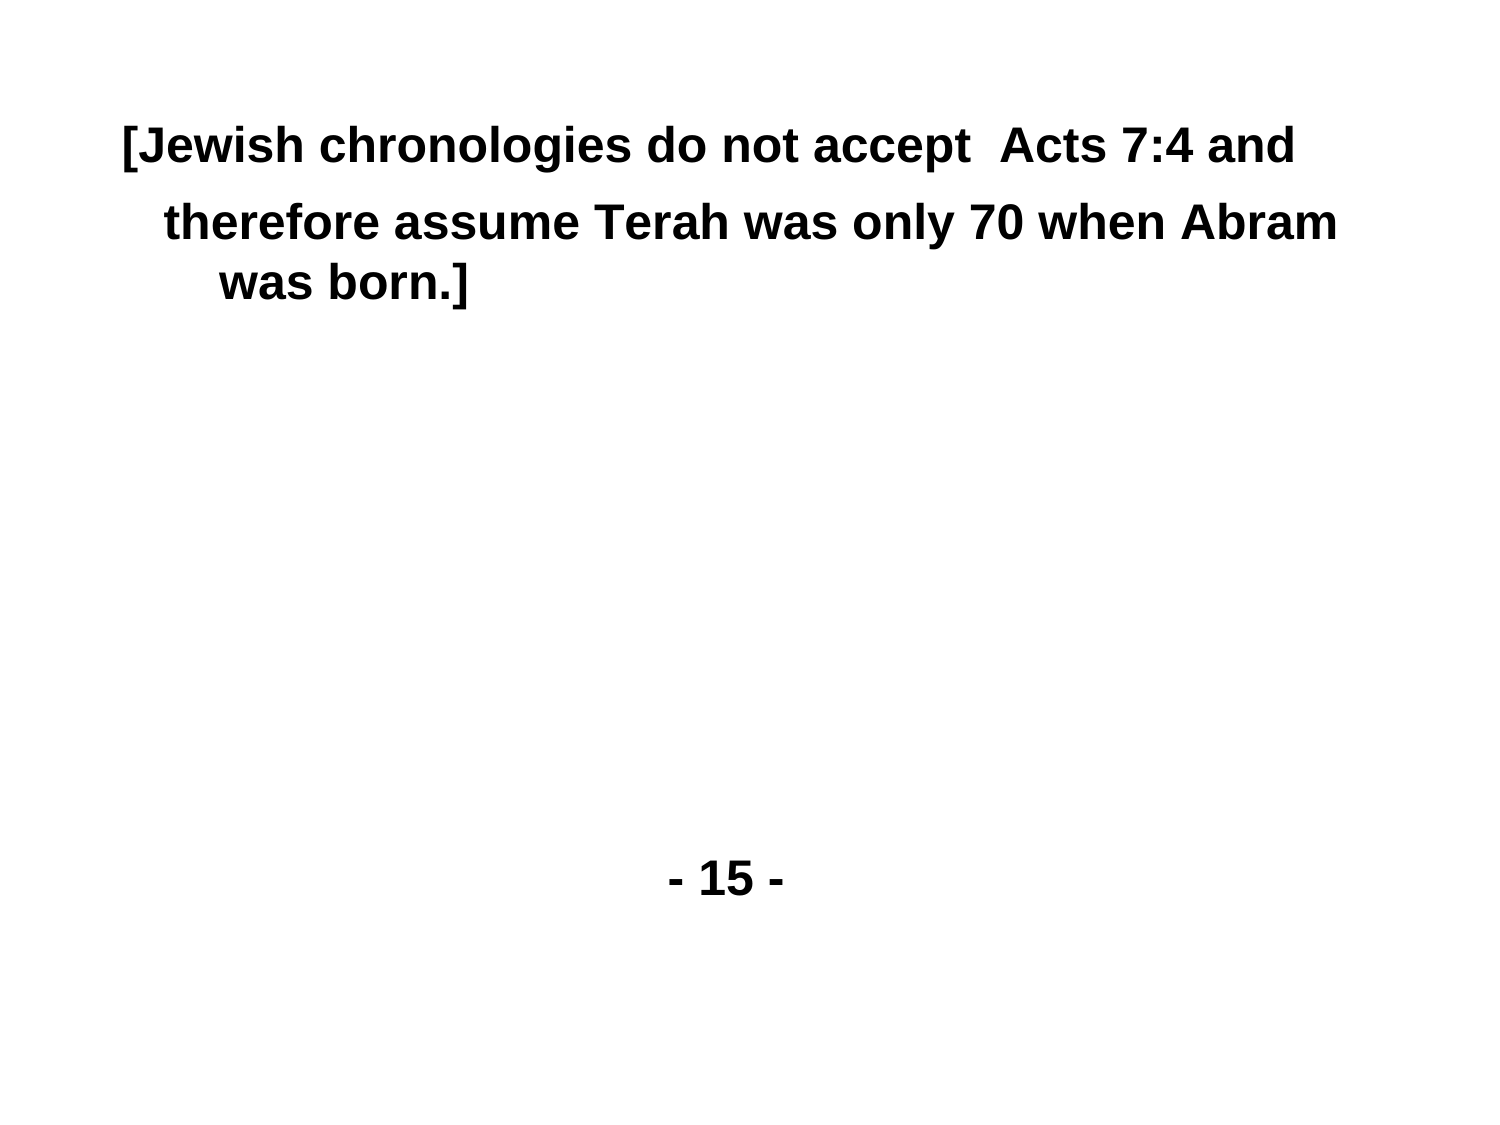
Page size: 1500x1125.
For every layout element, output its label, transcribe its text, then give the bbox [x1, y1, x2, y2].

list [Jewish chronologies do not accept Acts 7:4 and therefore assume Terah was only 70 when Abram was born.] - 15 - [50, 28, 1401, 974]
